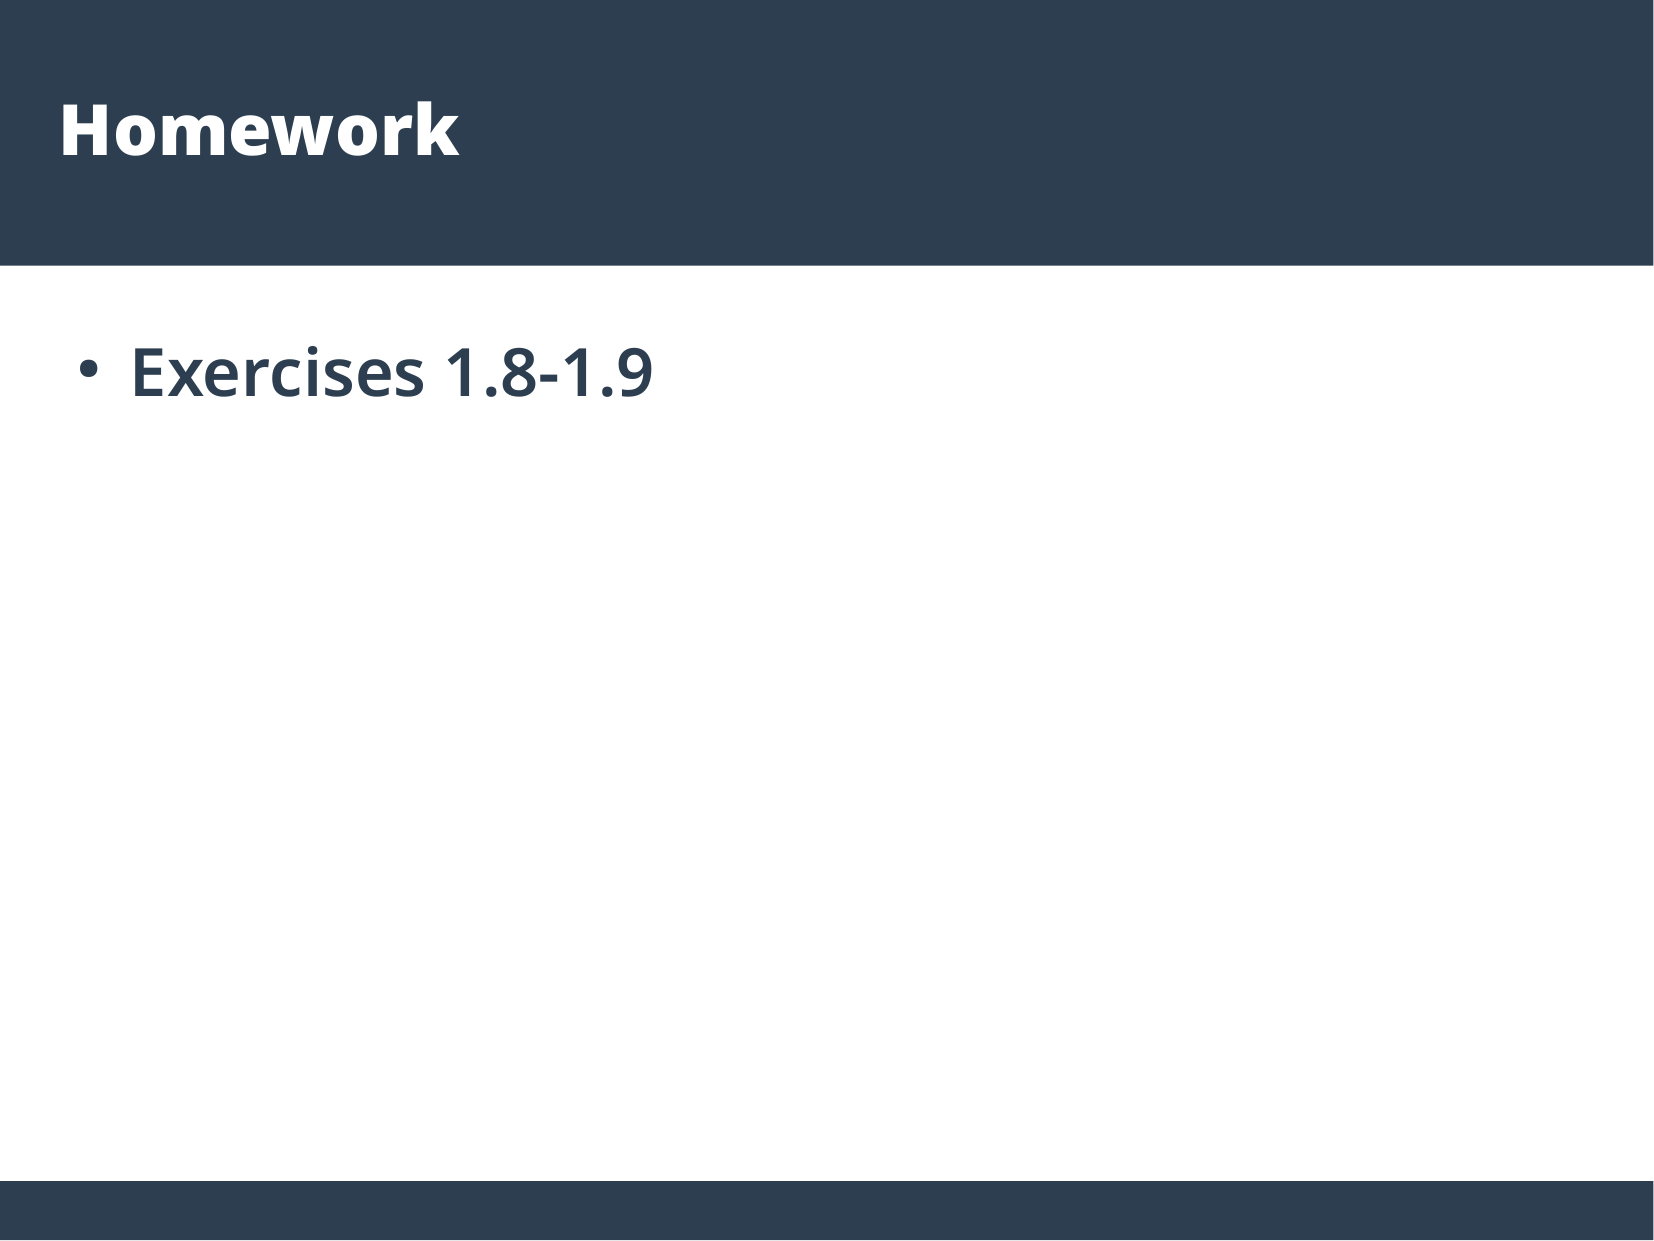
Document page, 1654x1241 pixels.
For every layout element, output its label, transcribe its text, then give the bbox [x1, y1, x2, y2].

title Homework [59, 49, 1595, 207]
list Exercises 1.8-1.9 [59, 324, 1595, 1152]
